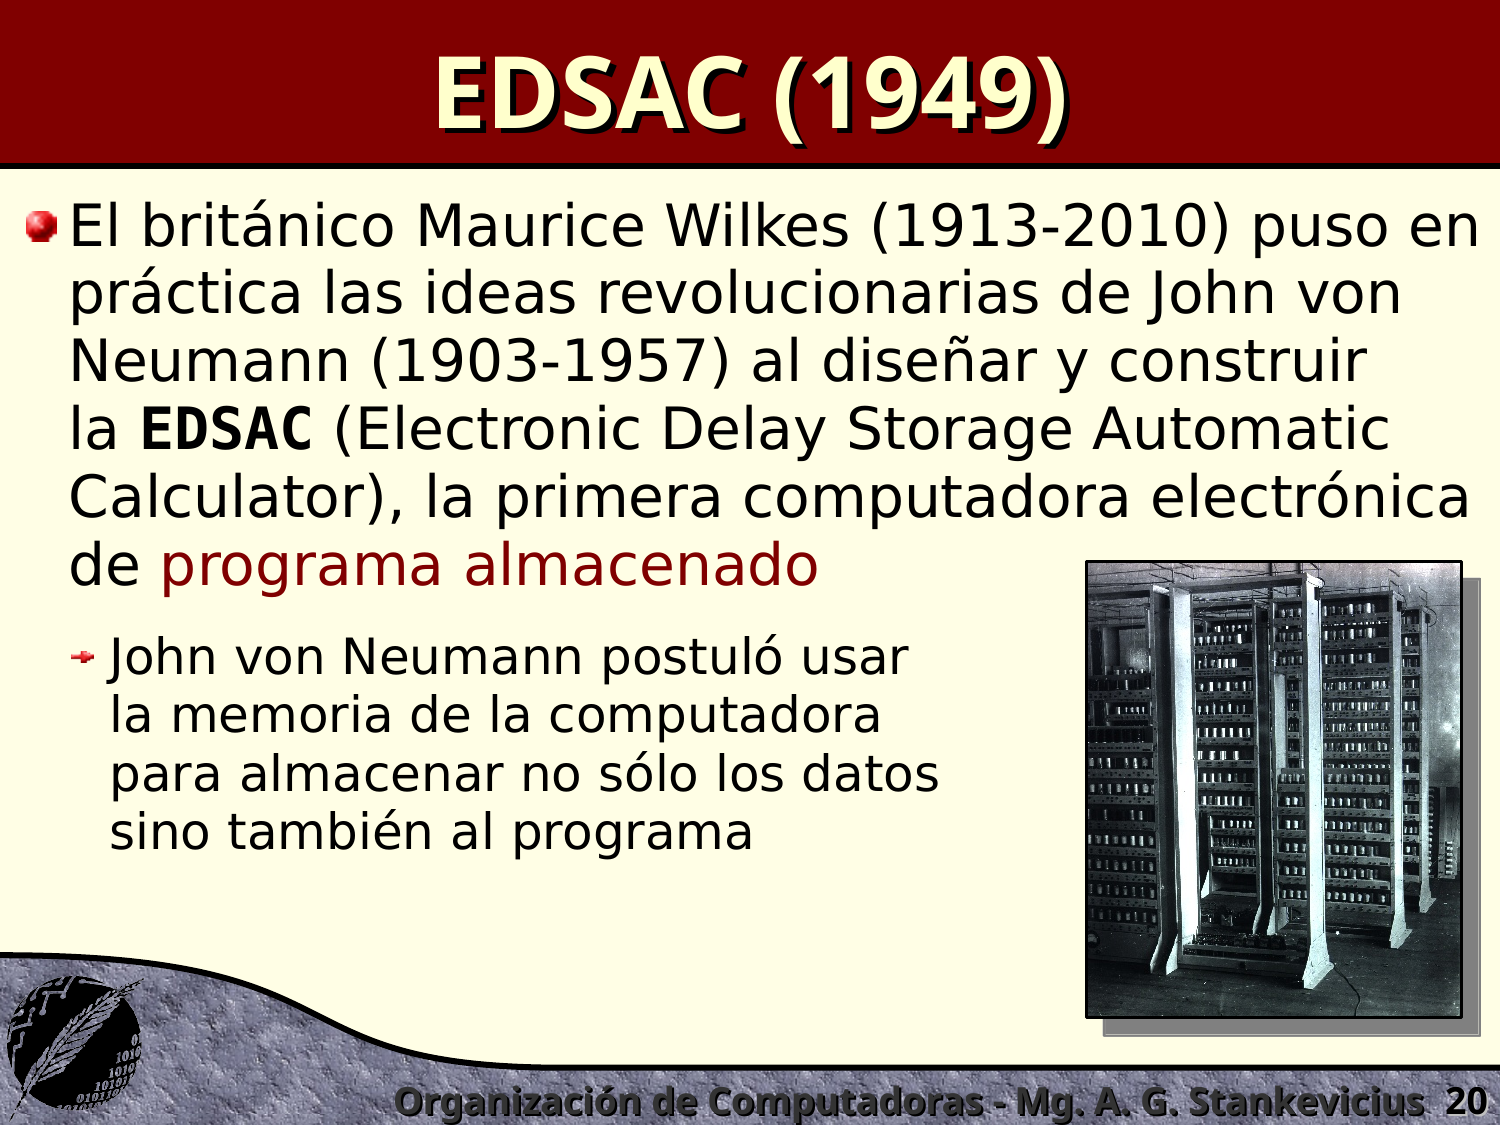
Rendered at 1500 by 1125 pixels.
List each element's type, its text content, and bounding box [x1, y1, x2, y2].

list El británico Maurice Wilkes (1913-2010) puso en práctica las ideas revolucionarias de John von Neumann (1903-1957) al diseñar y construir la EDSAC (Electronic Delay Storage Automatic Calculator), la primera computadora electrónica de programa almacenado John von Neumann postuló usar la memoria de la computadora para almacenar no sólo los datos sino también al programa [11, 192, 1486, 935]
title EDSAC (1949) [15, 5, 1485, 160]
picture [0, 959, 1500, 1125]
picture [802, 1100, 806, 1110]
picture [1087, 562, 1460, 1017]
picture [448, 1100, 455, 1110]
picture [1058, 1100, 1065, 1110]
